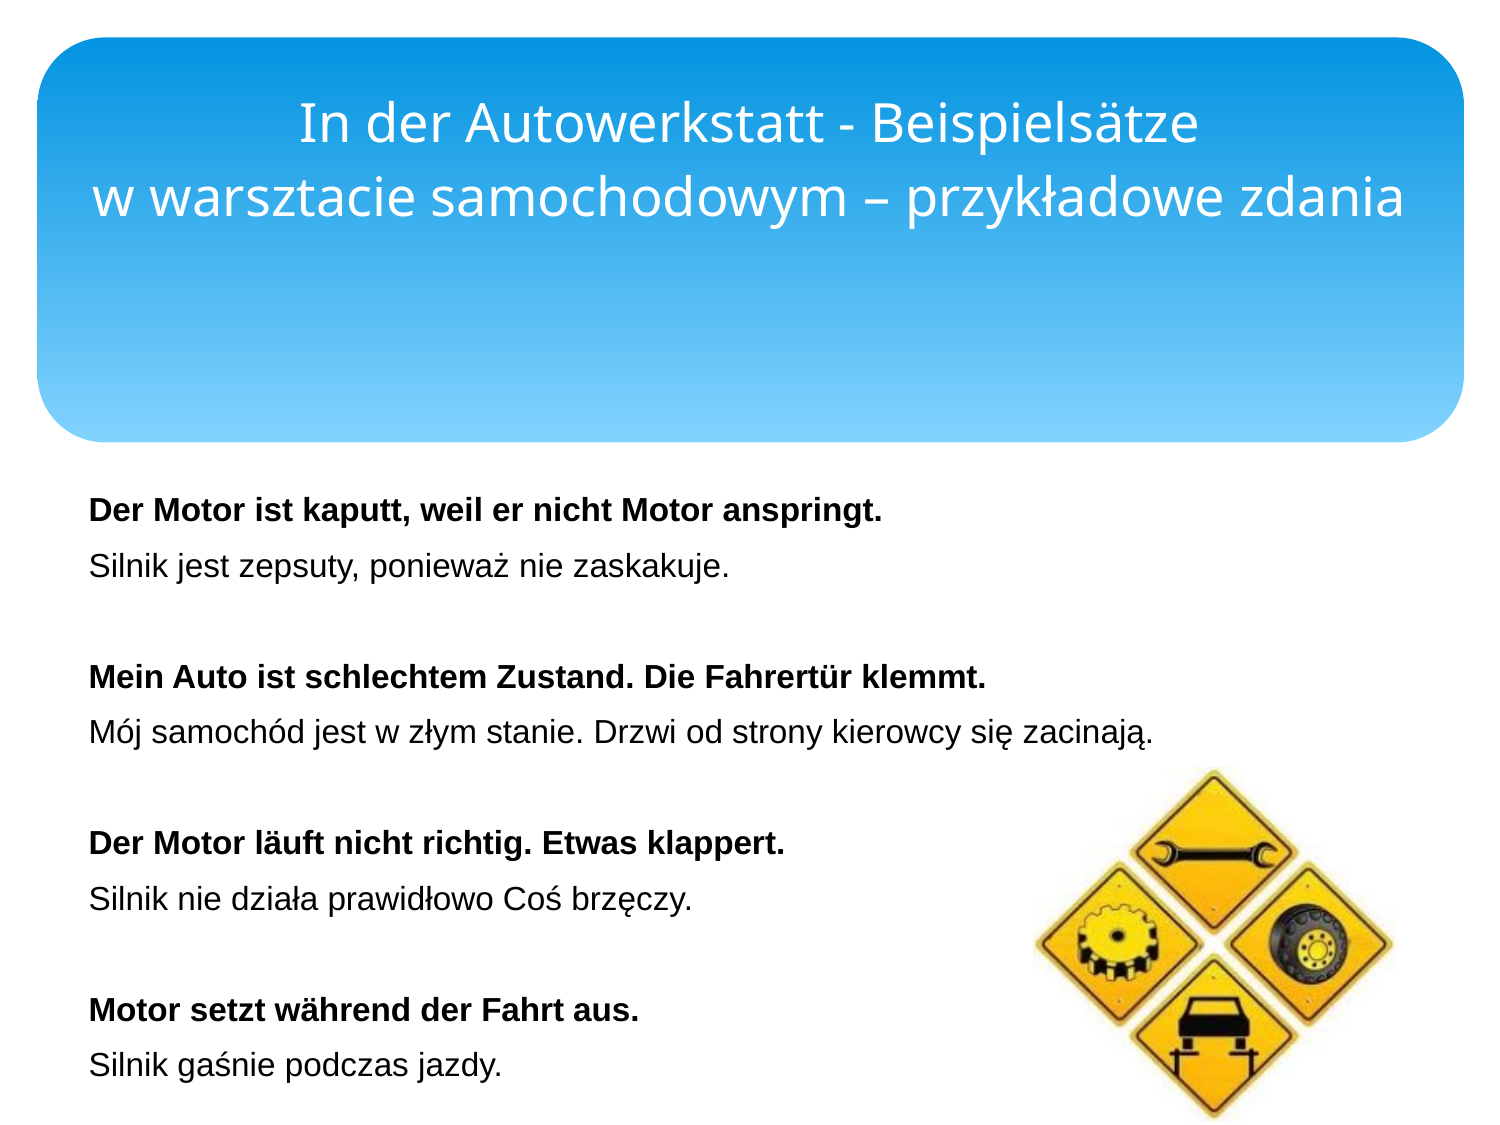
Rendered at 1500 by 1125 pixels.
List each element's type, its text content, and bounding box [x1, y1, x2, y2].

subtitle Der Motor ist kaputt, weil er nicht Motor anspringt. Silnik jest zepsuty, ponieważ nie zaskakuje. Mein Auto ist schlechtem Zustand. Die Fahrertür klemmt. Mój samochód jest w złym stanie. Drzwi od strony kierowcy się zacinają. Der Motor läuft nicht richtig. Etwas klappert. Silnik nie działa prawidłowo Coś brzęczy. Motor setzt während der Fahrt aus. Silnik gaśnie podczas jazdy. [88, 475, 1304, 1082]
title In der Autowerkstatt - Beispielsätze w warsztacie samochodowym – przykładowe zdania [75, 62, 1425, 254]
picture [1033, 767, 1396, 1123]
